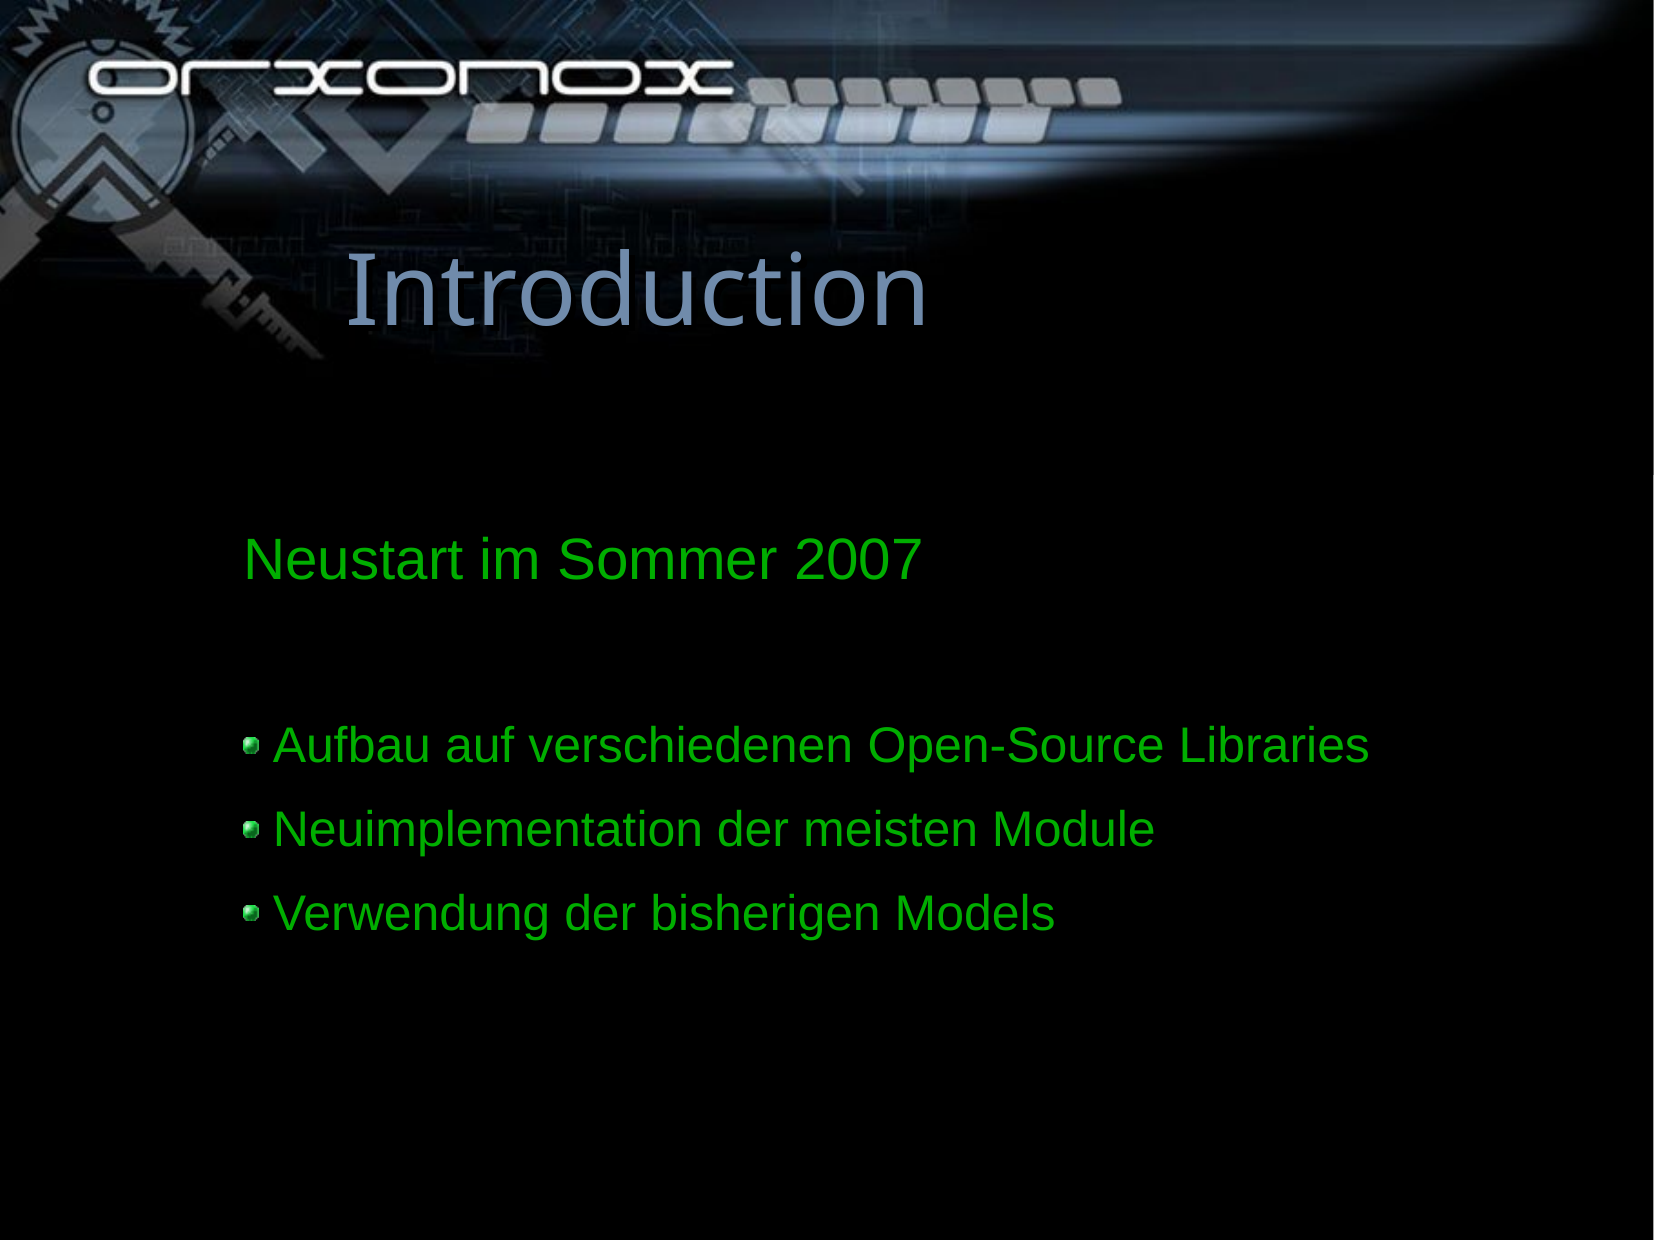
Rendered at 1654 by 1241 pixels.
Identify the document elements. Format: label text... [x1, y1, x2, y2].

picture [0, 0, 1654, 475]
text_box Introduction [330, 211, 1418, 343]
text_box Neustart im Sommer 2007 Aufbau auf verschiedenen Open-Source Libraries Neuimplementation der meisten Module Verwendung der bisherigen Models [228, 487, 1463, 1013]
